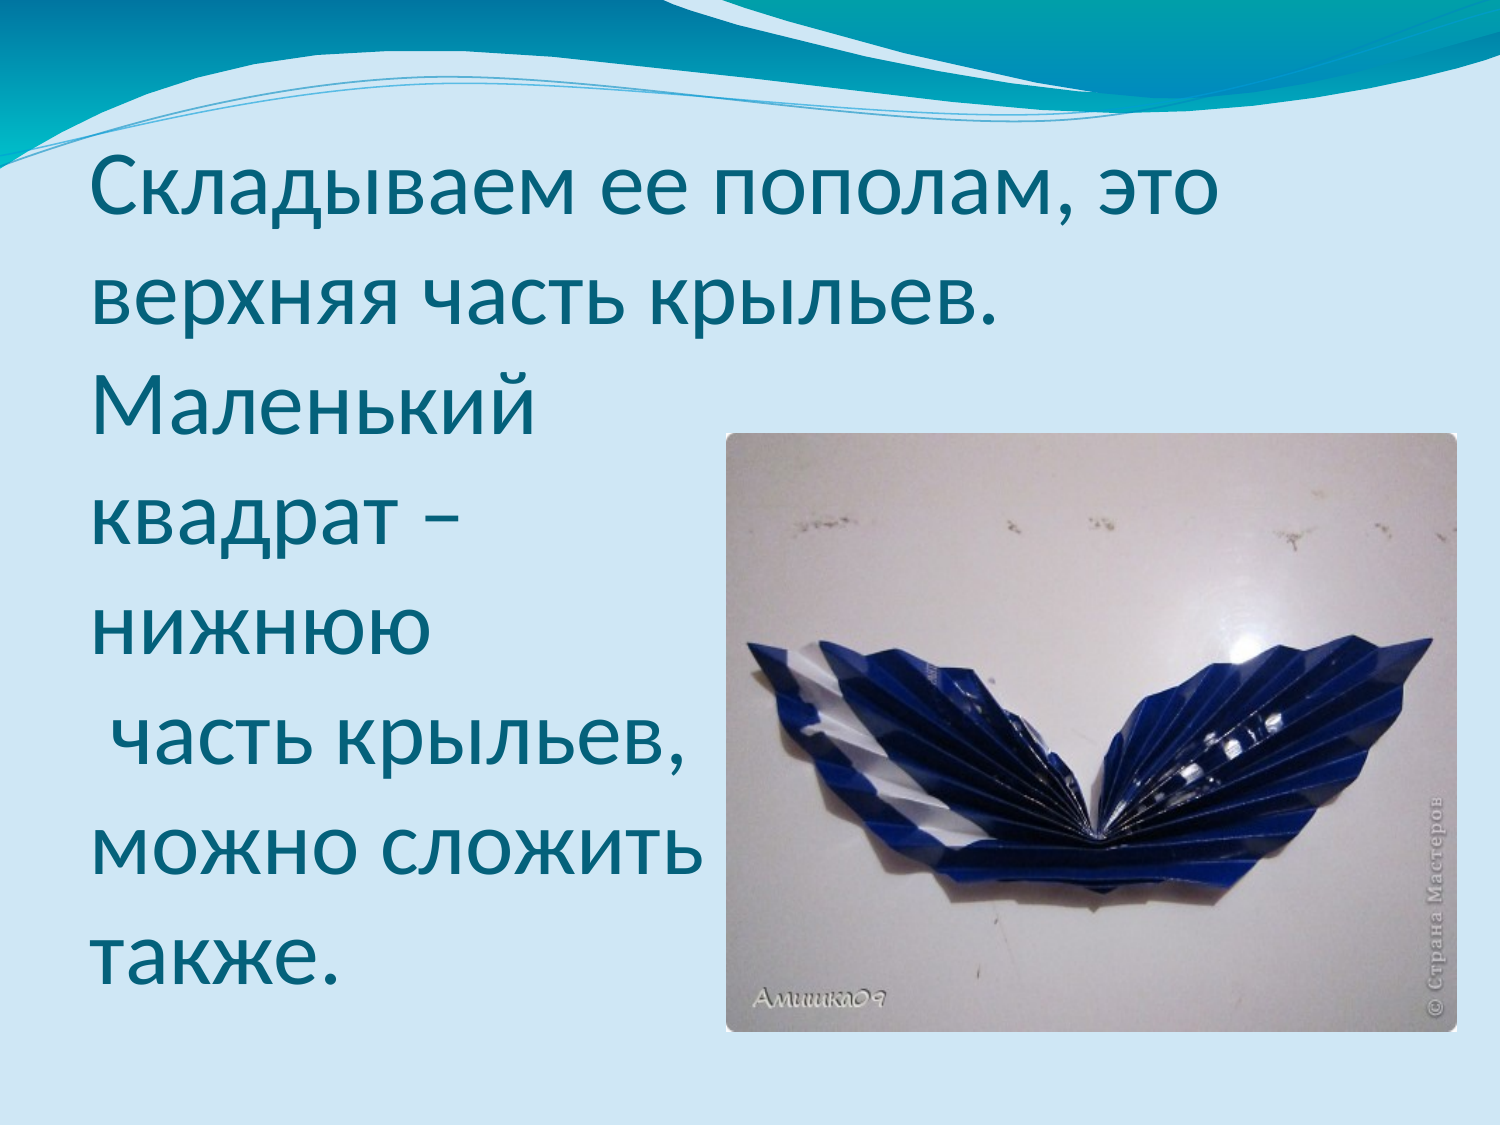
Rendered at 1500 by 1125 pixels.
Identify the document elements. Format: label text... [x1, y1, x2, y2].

title Складываем ее пополам, это верхняя часть крыльев. Маленький квадрат – нижнюю часть крыльев, можно сложить также. [75, 115, 1425, 1032]
picture [726, 433, 1457, 1032]
